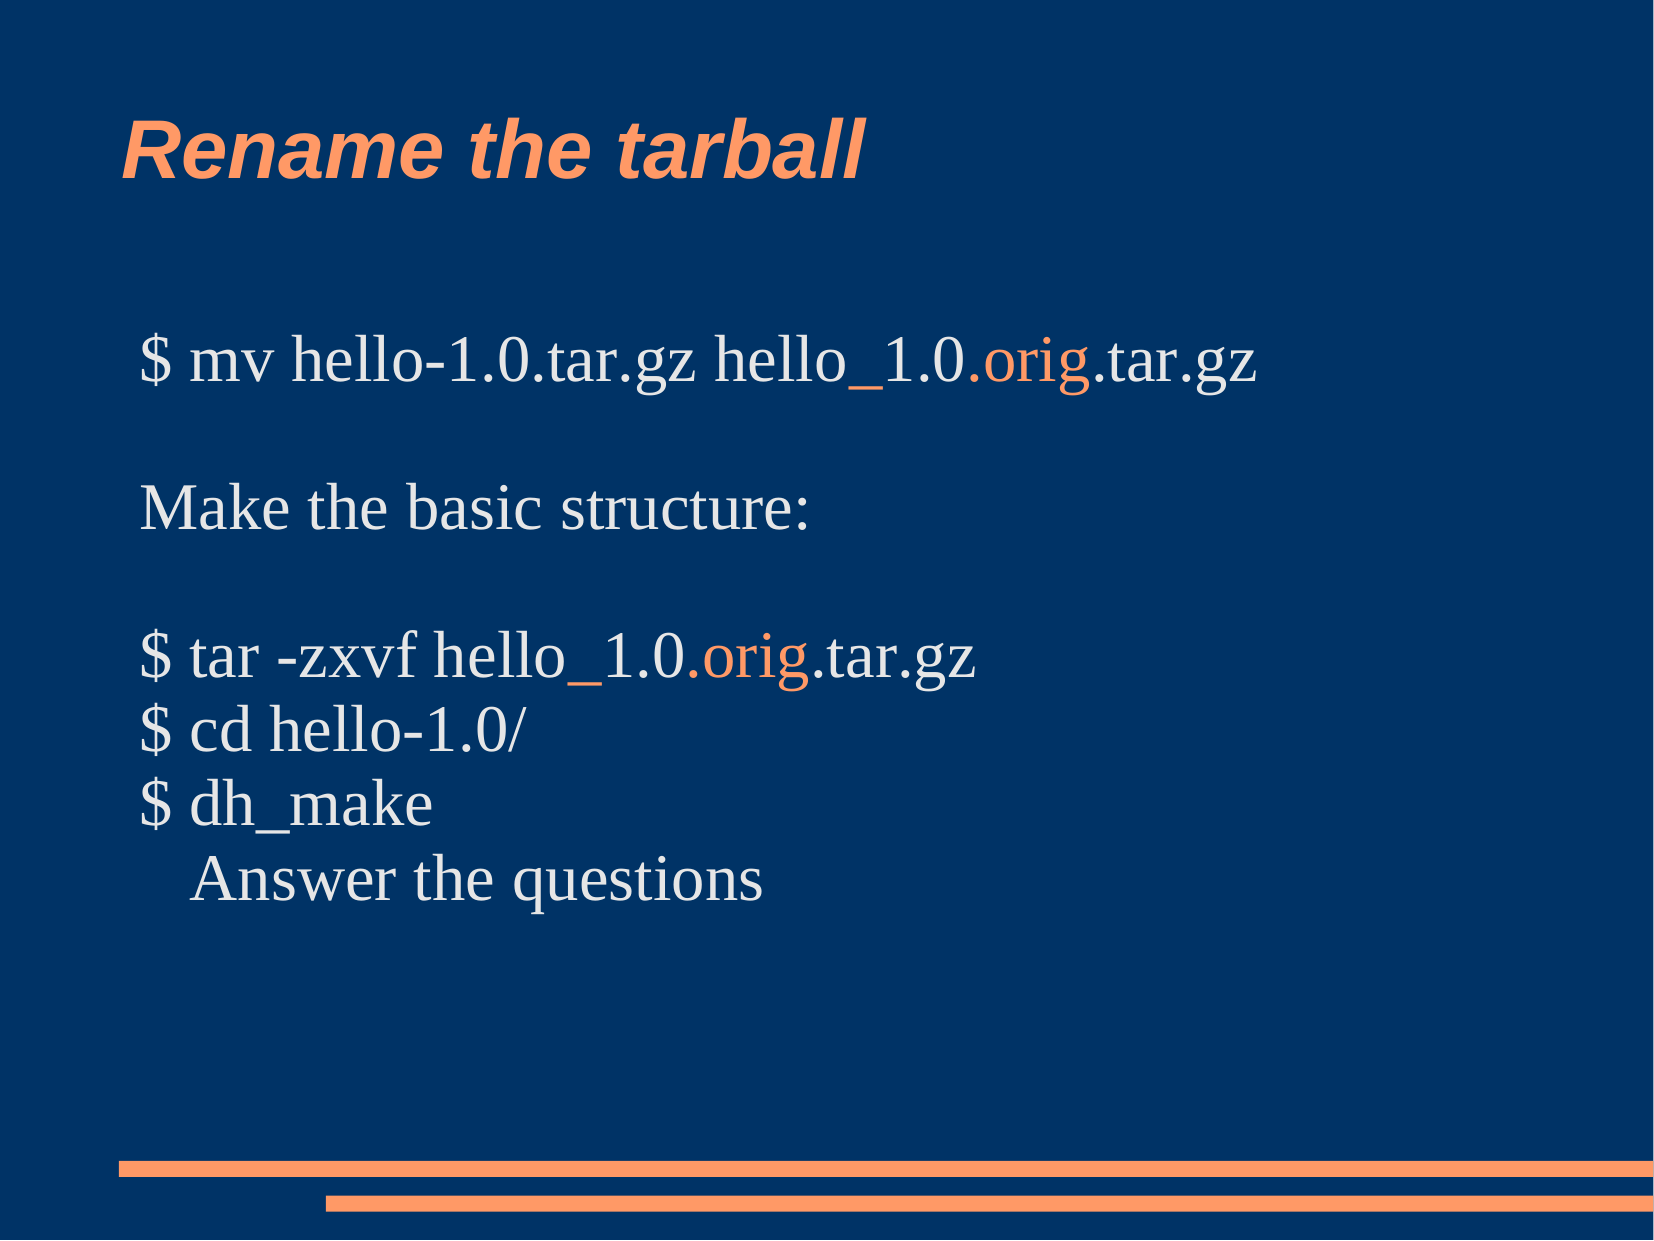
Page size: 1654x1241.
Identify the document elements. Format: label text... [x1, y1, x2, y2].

list $ mv hello-1.0.tar.gz hello_1.0.orig.tar.gz Make the basic structure: $ tar -zxvf hello_1.0.orig.tar.gz $ cd hello-1.0/ $ dh_make Answer the questions [121, 322, 1561, 1118]
title Rename the tarball [121, 53, 1534, 246]
